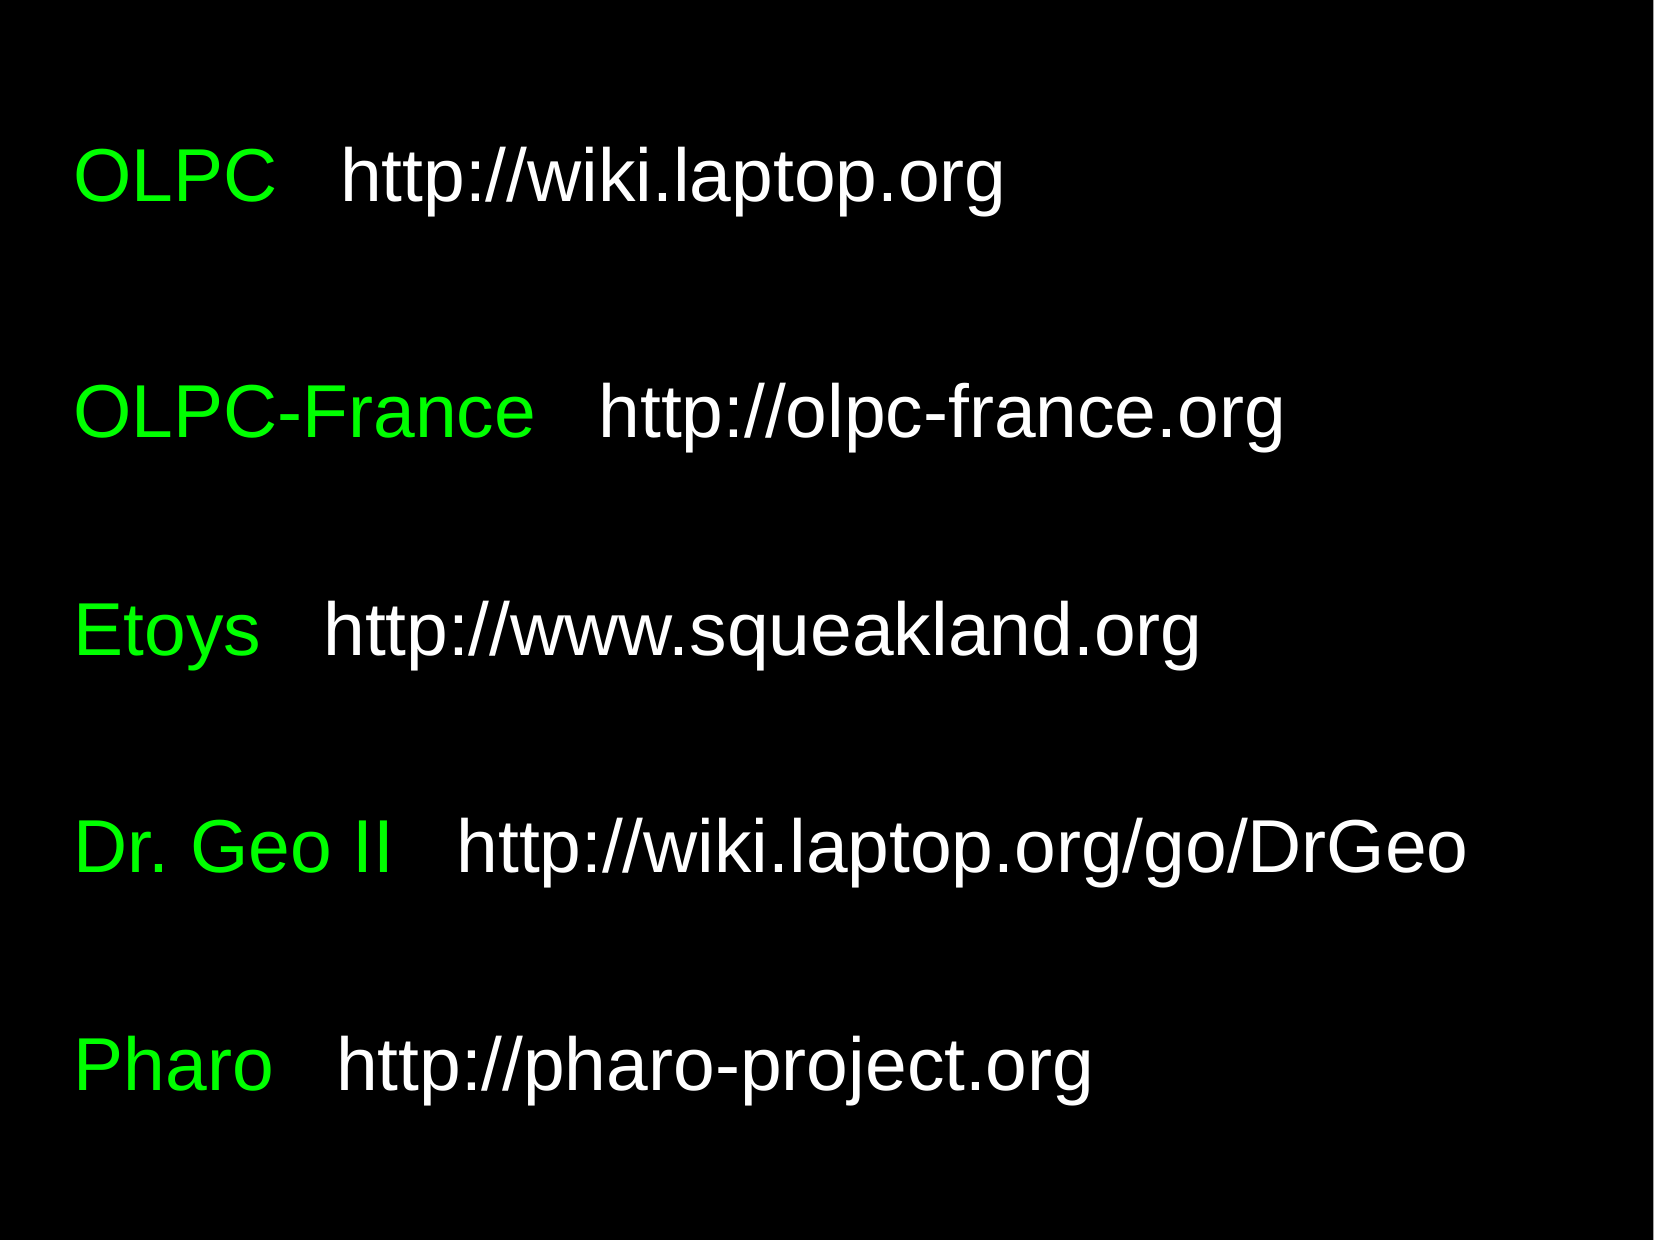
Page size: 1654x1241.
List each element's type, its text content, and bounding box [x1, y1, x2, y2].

text_box OLPC http://wiki.laptop.org OLPC-France http://olpc-france.org Etoys http://www.squeakland.org Dr. Geo II http://wiki.laptop.org/go/DrGeo Pharo http://pharo-project.org [59, 126, 1595, 1114]
